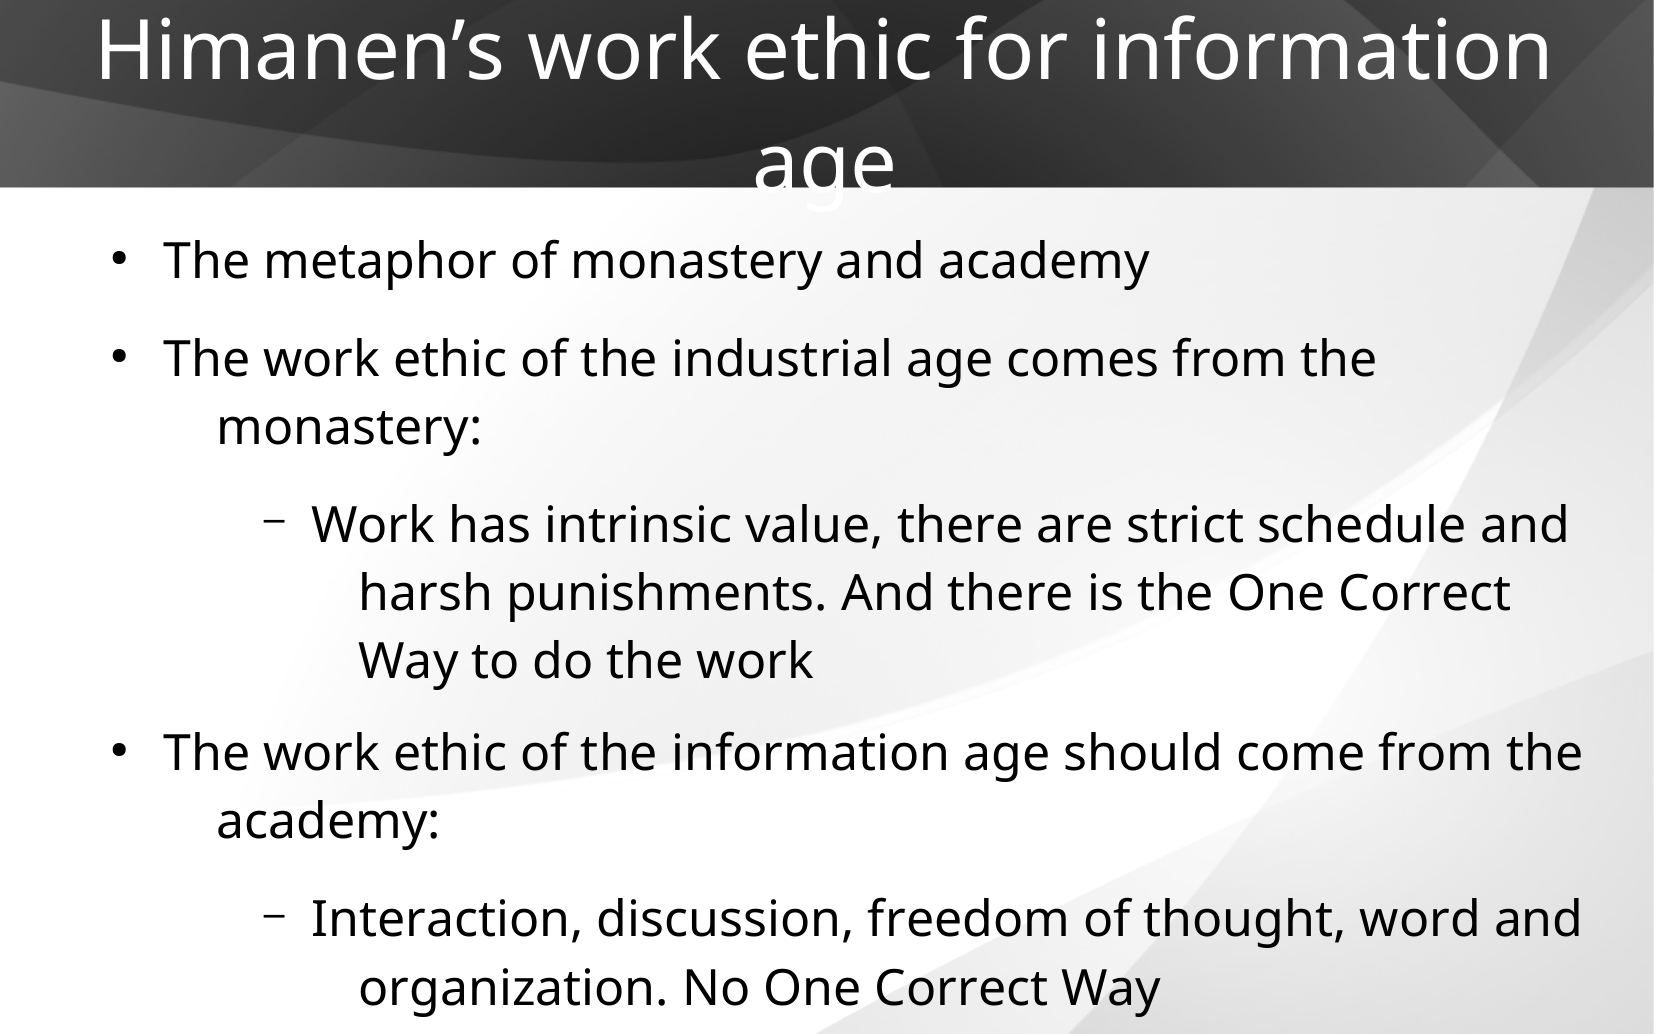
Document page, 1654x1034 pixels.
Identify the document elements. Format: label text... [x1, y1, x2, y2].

title Himanen’s work ethic for information age [37, 0, 1613, 214]
list The metaphor of monastery and academy The work ethic of the industrial age comes from the monastery: Work has intrinsic value, there are strict schedule and harsh punishments. And there is the One Correct Way to do the work The work ethic of the information age should come from the academy: Interaction, discussion, freedom of thought, word and organization. No One Correct Way [75, 225, 1613, 1013]
picture [0, 0, 1654, 1034]
